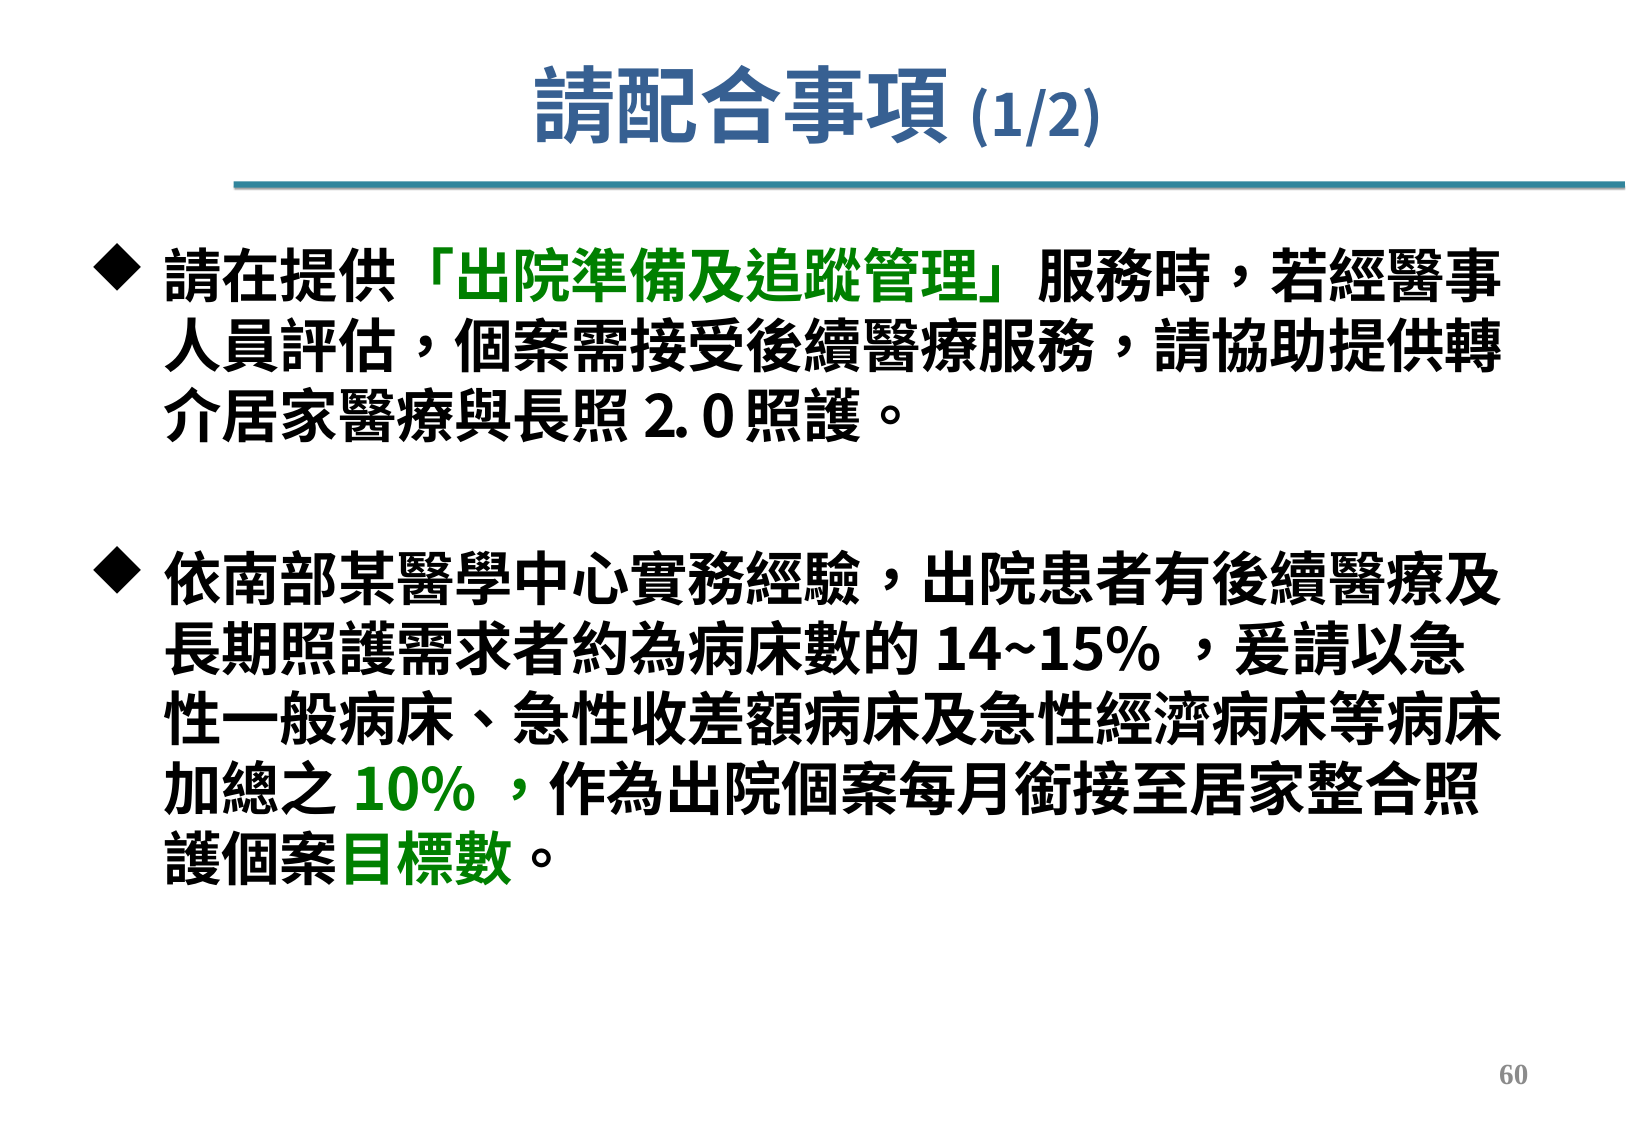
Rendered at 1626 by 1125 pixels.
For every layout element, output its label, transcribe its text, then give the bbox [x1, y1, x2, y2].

list 請在提供「出院準備及追蹤管理」服務時，若經醫事人員評估，個案需接受後續醫療服務，請協助提供轉介居家醫療與長照2.0照護。 依南部某醫學中心實務經驗，出院患者有後續醫療及長期照護需求者約為病床數的14~15%，爰請以急性一般病床、急性收差額病床及急性經濟病床等病床加總之10%，作為出院個案每月銜接至居家整合照護個案目標數。 [73, 231, 1533, 1059]
title 請配合事項(1/2) [80, 27, 1557, 179]
slide_number <編號> [1164, 1042, 1544, 1103]
